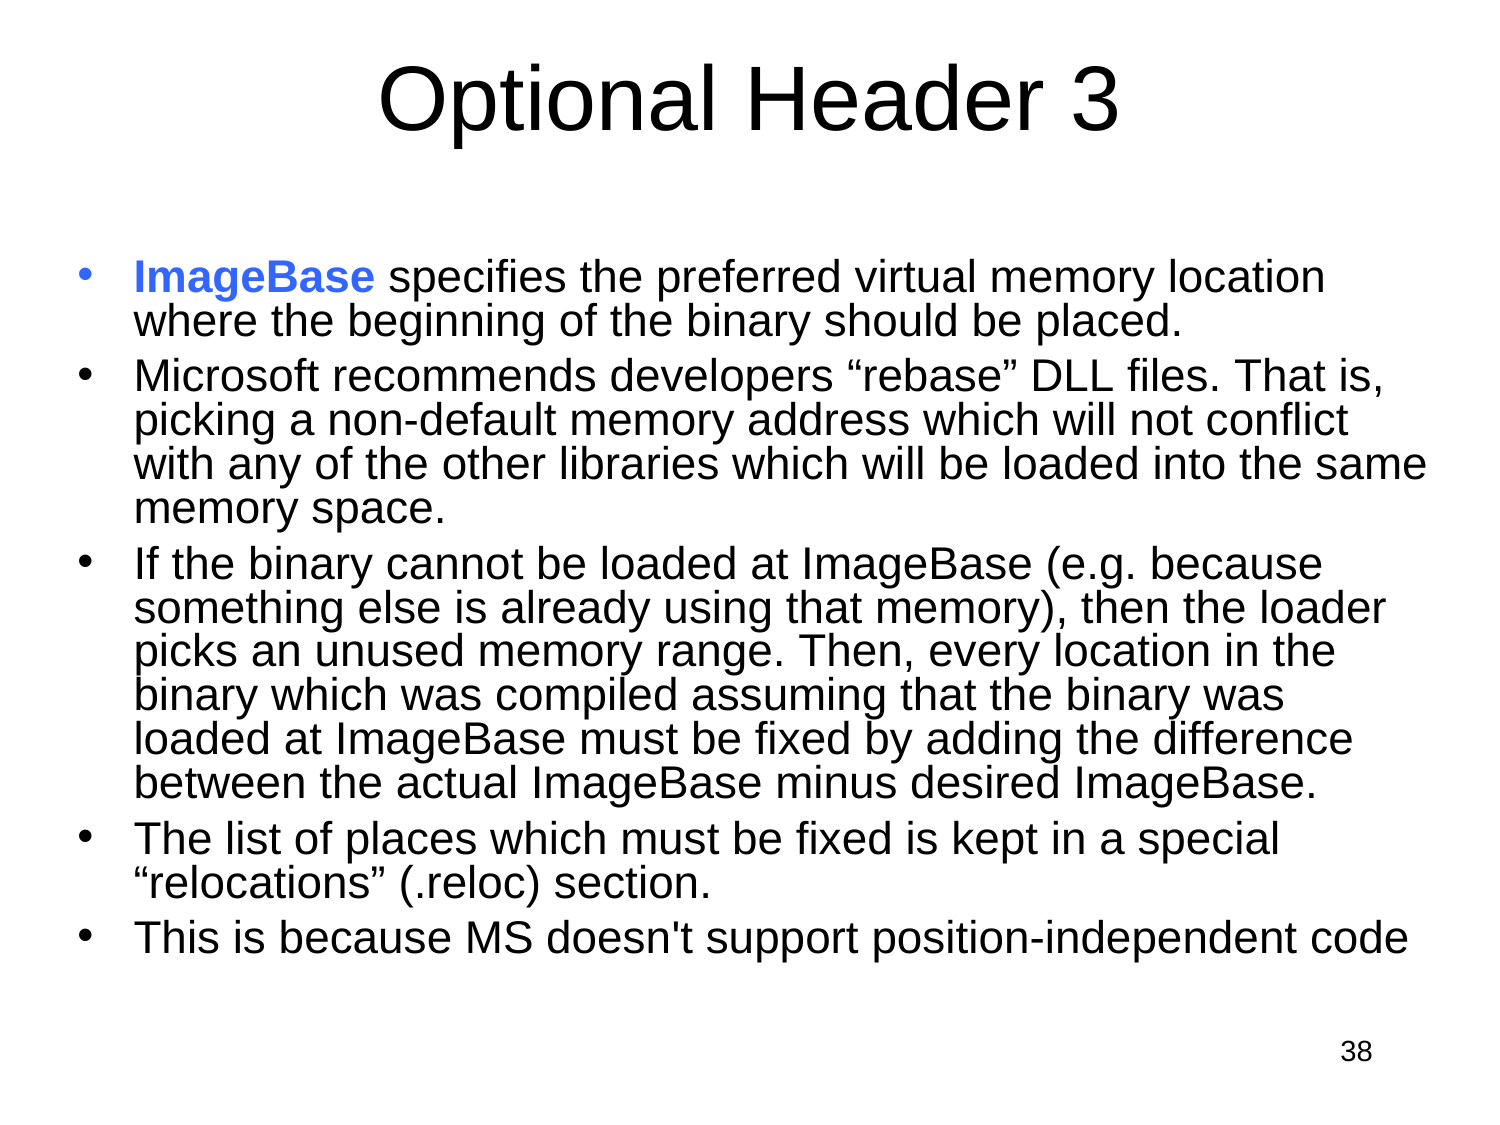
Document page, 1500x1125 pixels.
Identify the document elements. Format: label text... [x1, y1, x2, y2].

text_box <number> [1074, 1025, 1388, 1101]
title Optional Header 3 [0, 0, 1500, 188]
list ImageBase specifies the preferred virtual memory location where the beginning of the binary should be placed. Microsoft recommends developers “rebase” DLL files. That is, picking a non-default memory address which will not conflict with any of the other libraries which will be loaded into the same memory space. If the binary cannot be loaded at ImageBase (e.g. because something else is already using that memory), then the loader picks an unused memory range. Then, every location in the binary which was compiled assuming that the binary was loaded at ImageBase must be fixed by adding the difference between the actual ImageBase minus desired ImageBase. The list of places which must be fixed is kept in a special “relocations” (.reloc) section. This is because MS doesn't support position-independent code [62, 249, 1450, 1051]
